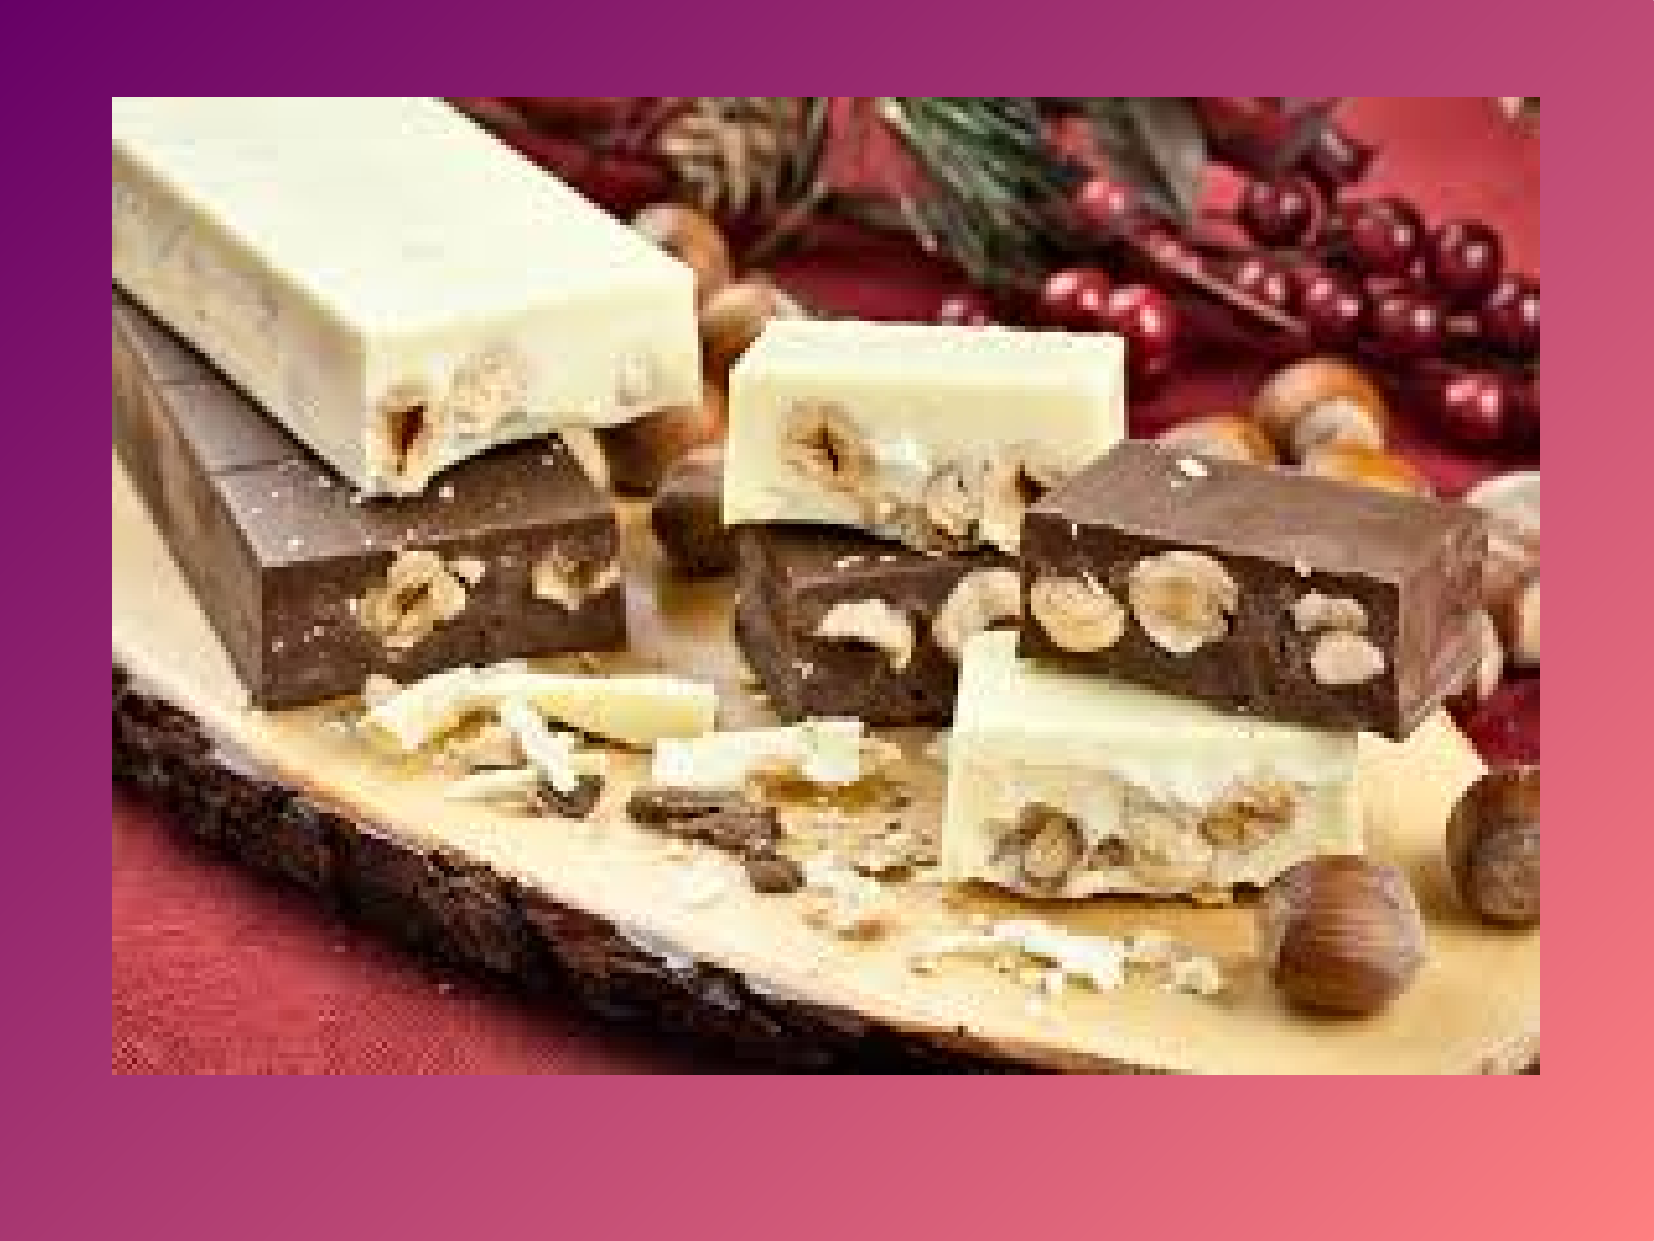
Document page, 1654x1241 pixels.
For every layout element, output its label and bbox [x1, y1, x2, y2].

picture [112, 97, 1540, 1075]
